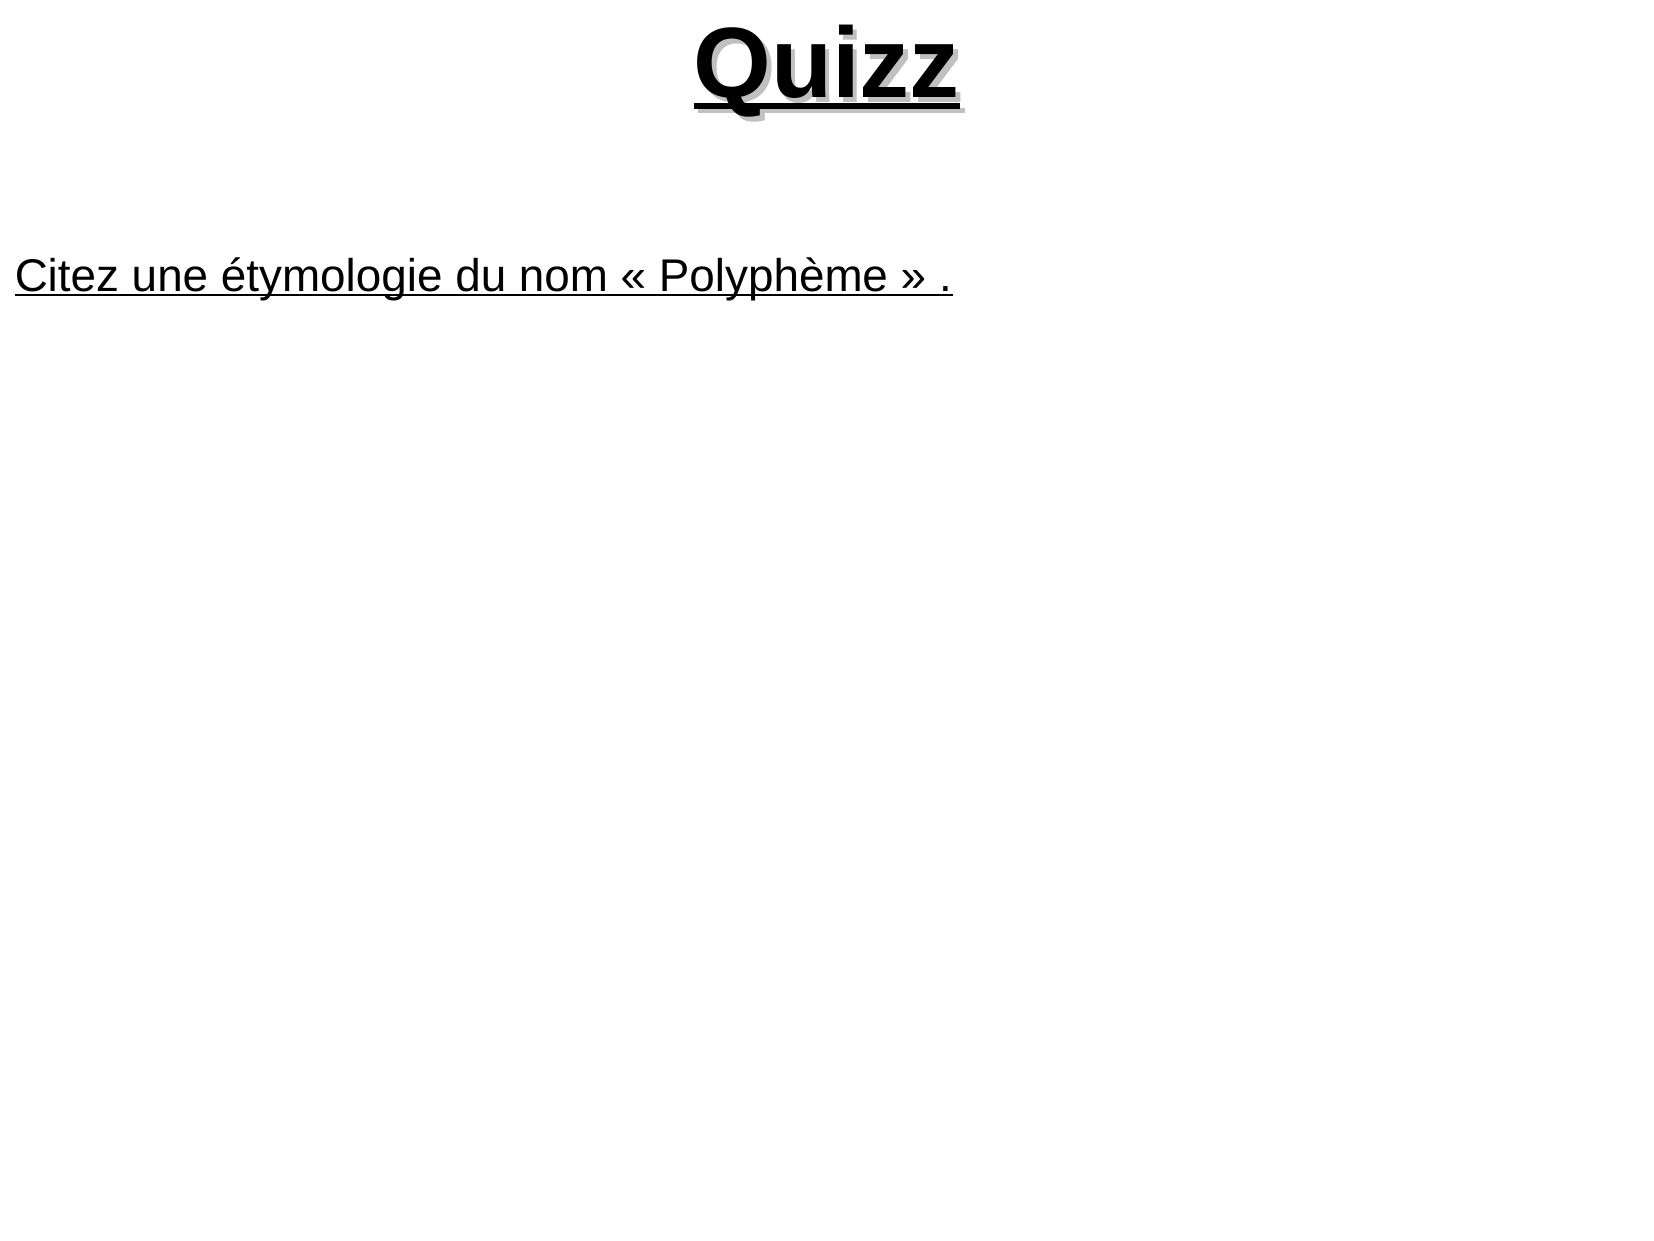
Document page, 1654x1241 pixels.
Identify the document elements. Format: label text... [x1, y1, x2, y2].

text_box Citez une étymologie du nom « Polyphème » . [0, 242, 1654, 309]
text_box Quizz [0, 0, 1654, 127]
